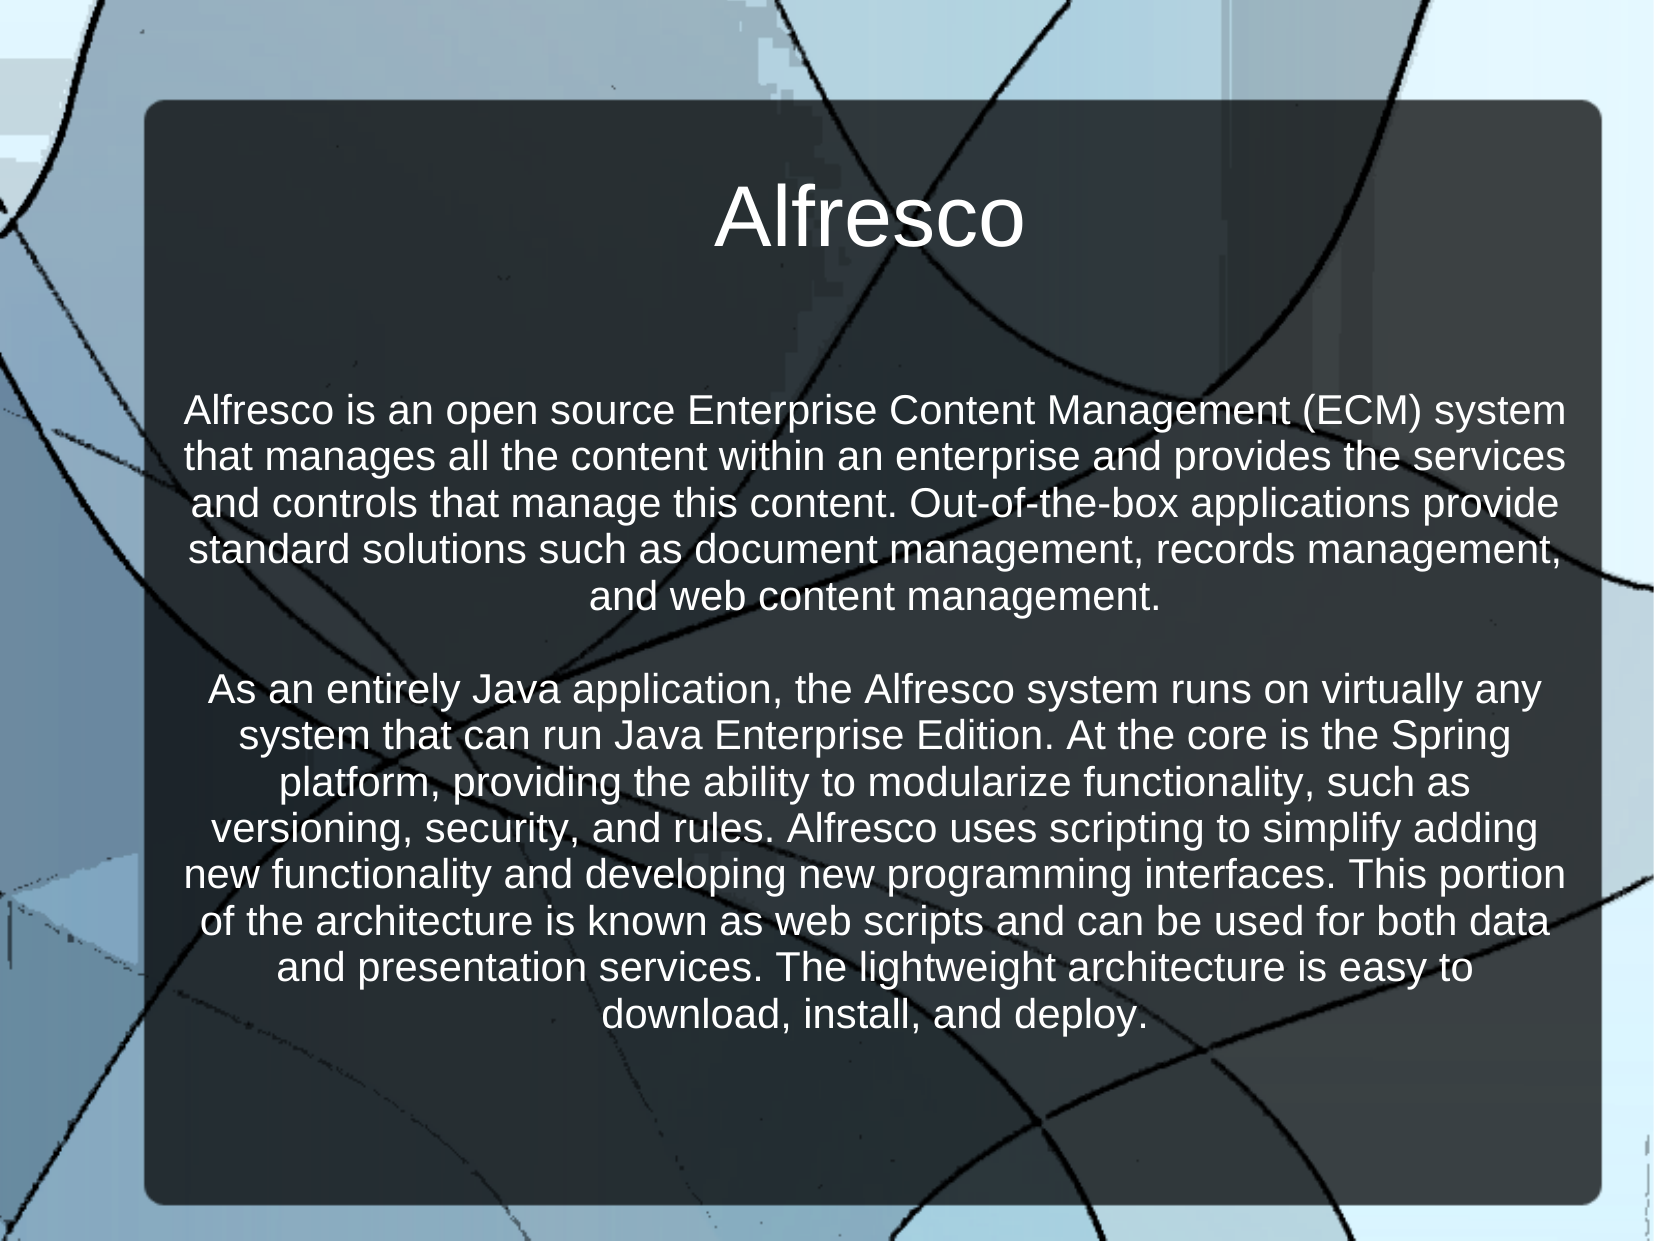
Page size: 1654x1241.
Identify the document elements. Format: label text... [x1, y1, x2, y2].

subtitle Alfresco is an open source Enterprise Content Management (ECM) system that manages all the content within an enterprise and provides the services and controls that manage this content. Out-of-the-box applications provide standard solutions such as document management, records management, and web content management. As an entirely Java application, the Alfresco system runs on virtually any system that can run Java Enterprise Edition. At the core is the Spring platform, providing the ability to modularize functionality, such as versioning, security, and rules. Alfresco uses scripting to simplify adding new functionality and developing new programming interfaces. This portion of the architecture is known as web scripts and can be used for both data and presentation services. The lightweight architecture is easy to download, install, and deploy. [180, 315, 1571, 1109]
title Alfresco [159, 108, 1583, 325]
picture [0, 0, 1654, 1241]
